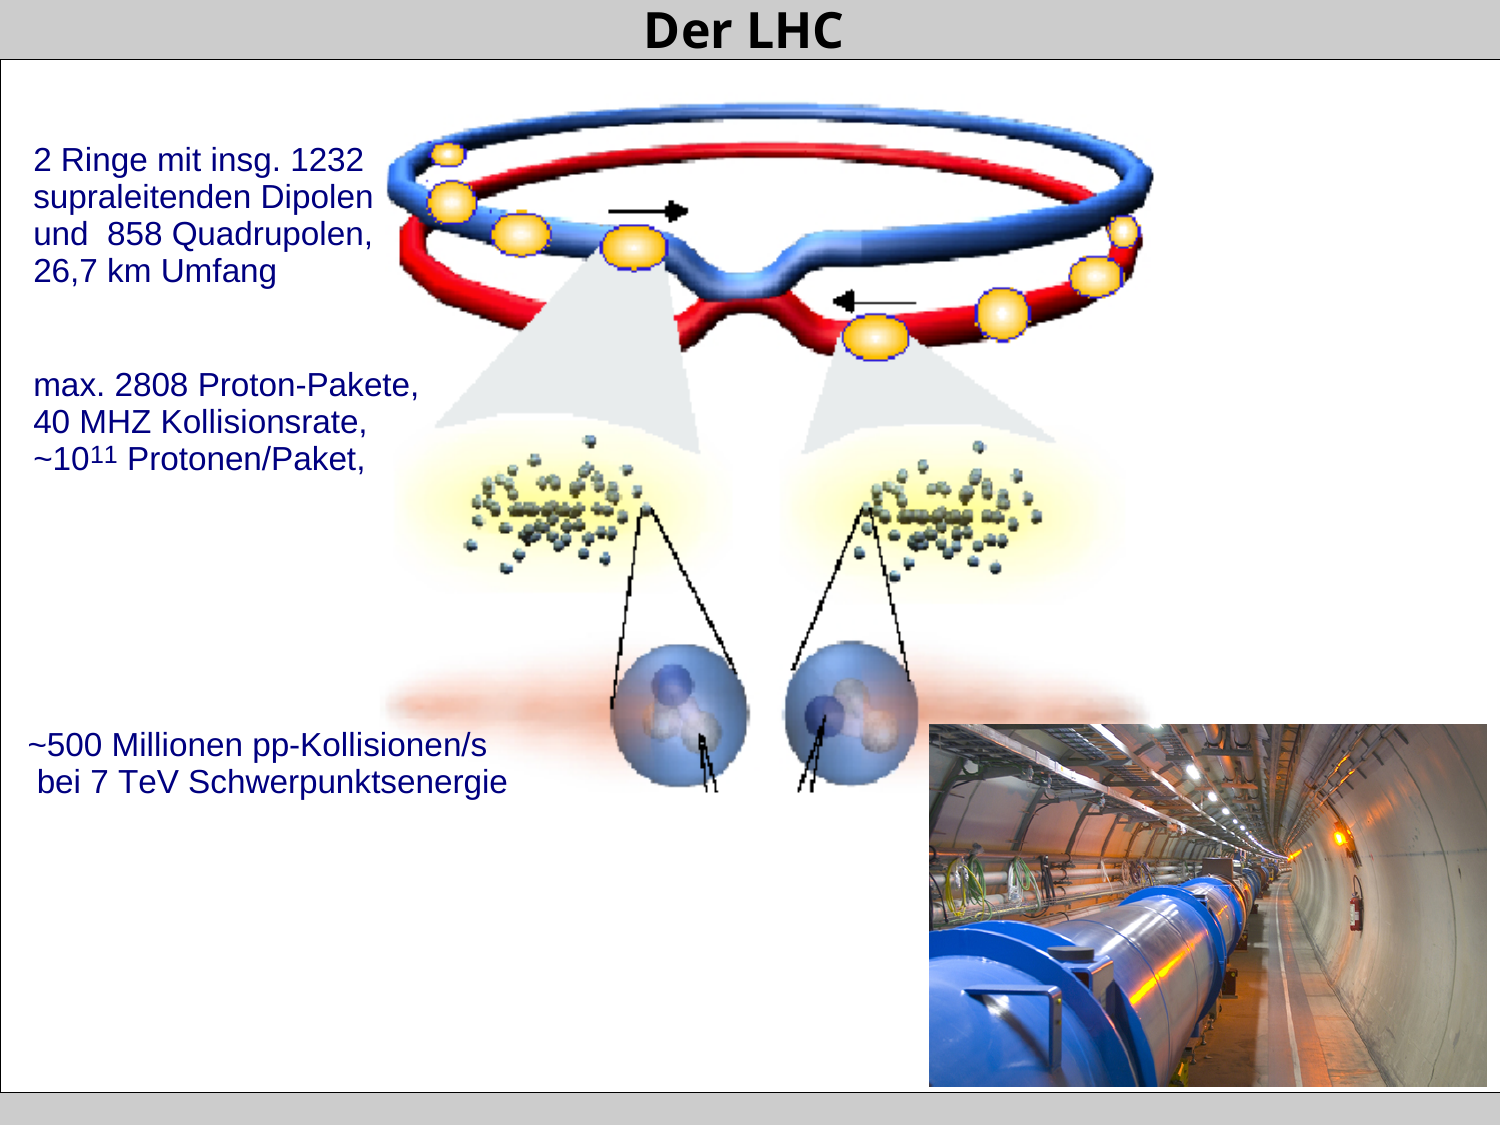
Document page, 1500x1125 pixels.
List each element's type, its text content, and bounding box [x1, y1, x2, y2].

picture [377, 75, 1487, 1087]
text_box max. 2808 Proton-Pakete, 40 MHZ Kollisionsrate, ~1011 Protonen/Paket, [18, 358, 436, 486]
text_box 2 Ringe mit insg. 1232 supraleitenden Dipolen und 858 Quadrupolen, 26,7 km Umfang [18, 134, 390, 335]
title Der LHC [110, 0, 1392, 72]
text_box ~500 Millionen pp-Kollisionen/s bei 7 TeV Schwerpunktsenergie [12, 718, 524, 808]
